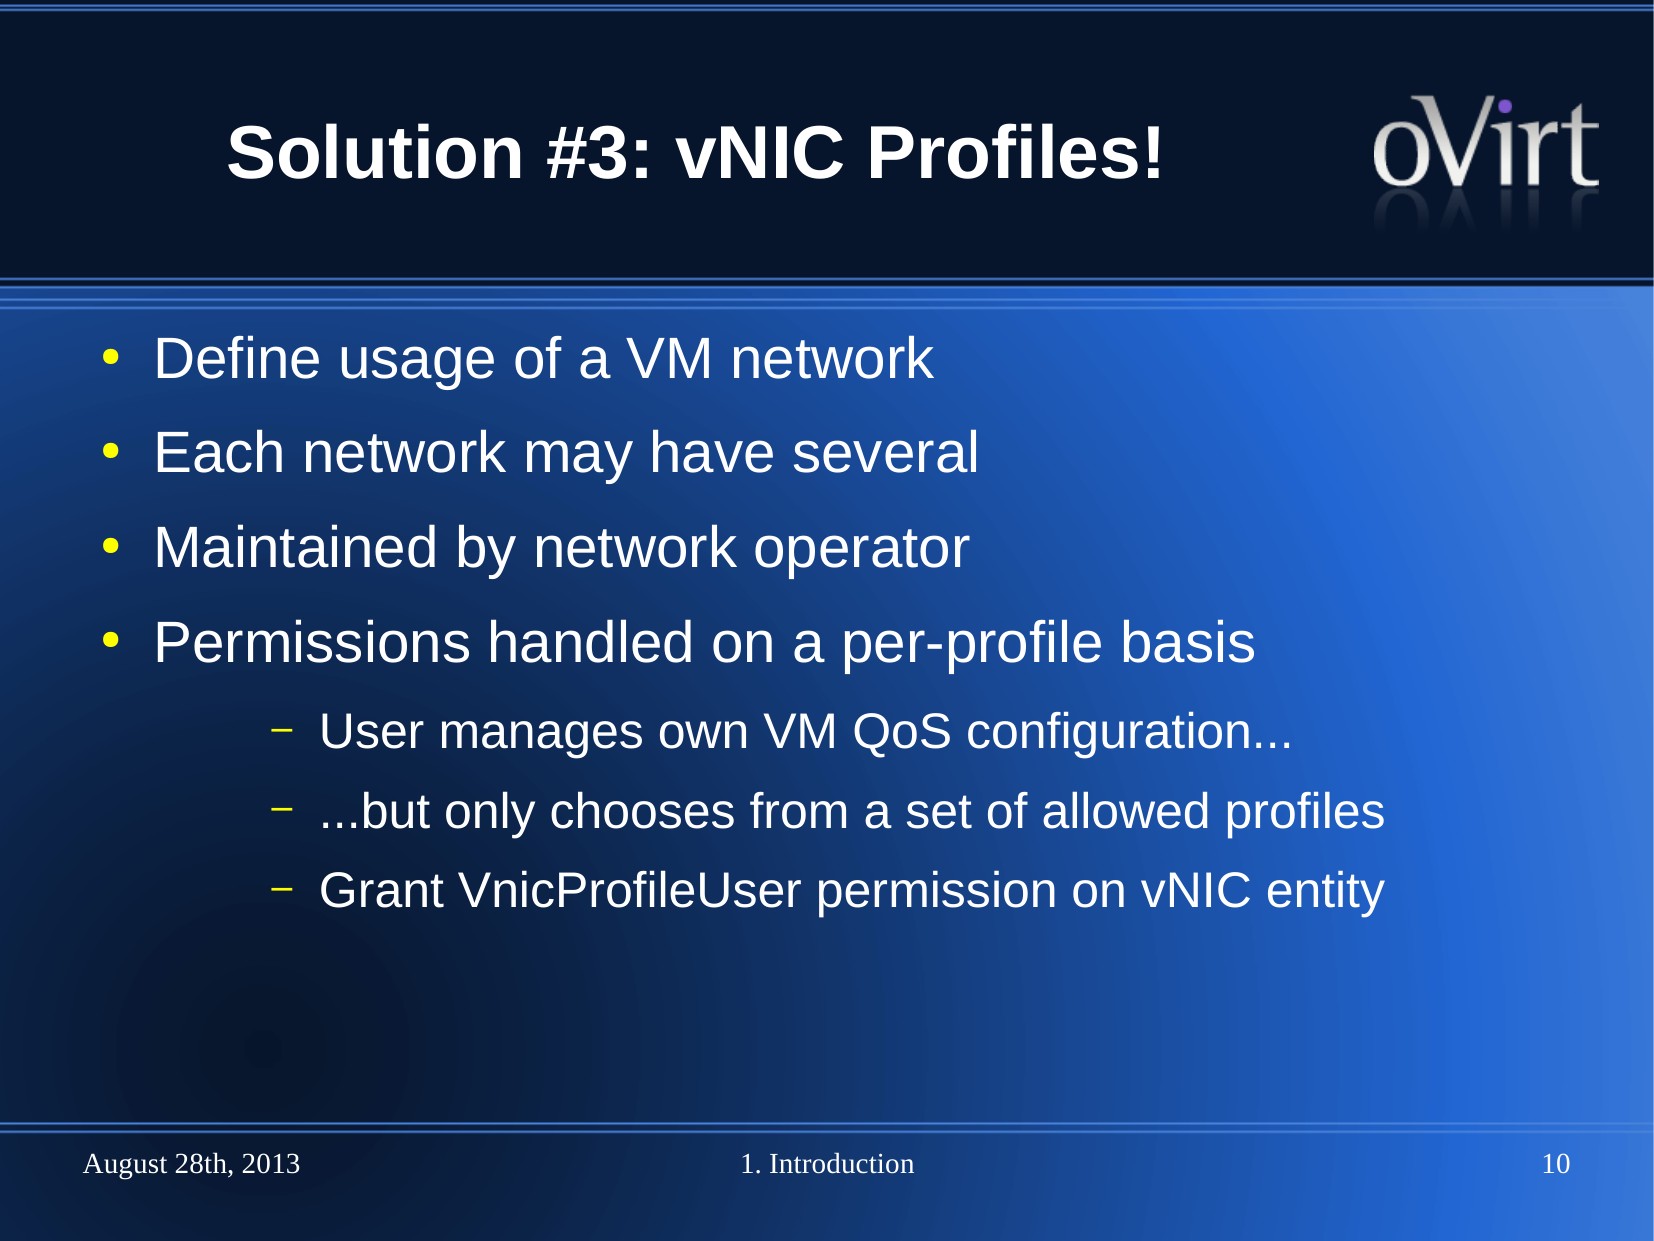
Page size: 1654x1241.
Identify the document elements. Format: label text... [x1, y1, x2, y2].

list Define usage of a VM network Each network may have several Maintained by network operator Permissions handled on a per-profile basis User manages own VM QoS configuration... ...but only chooses from a set of allowed profiles Grant VnicProfileUser permission on vNIC entity [82, 325, 1538, 1031]
picture [0, 0, 1654, 1241]
title Solution #3: vNIC Profiles! [82, 49, 1312, 257]
